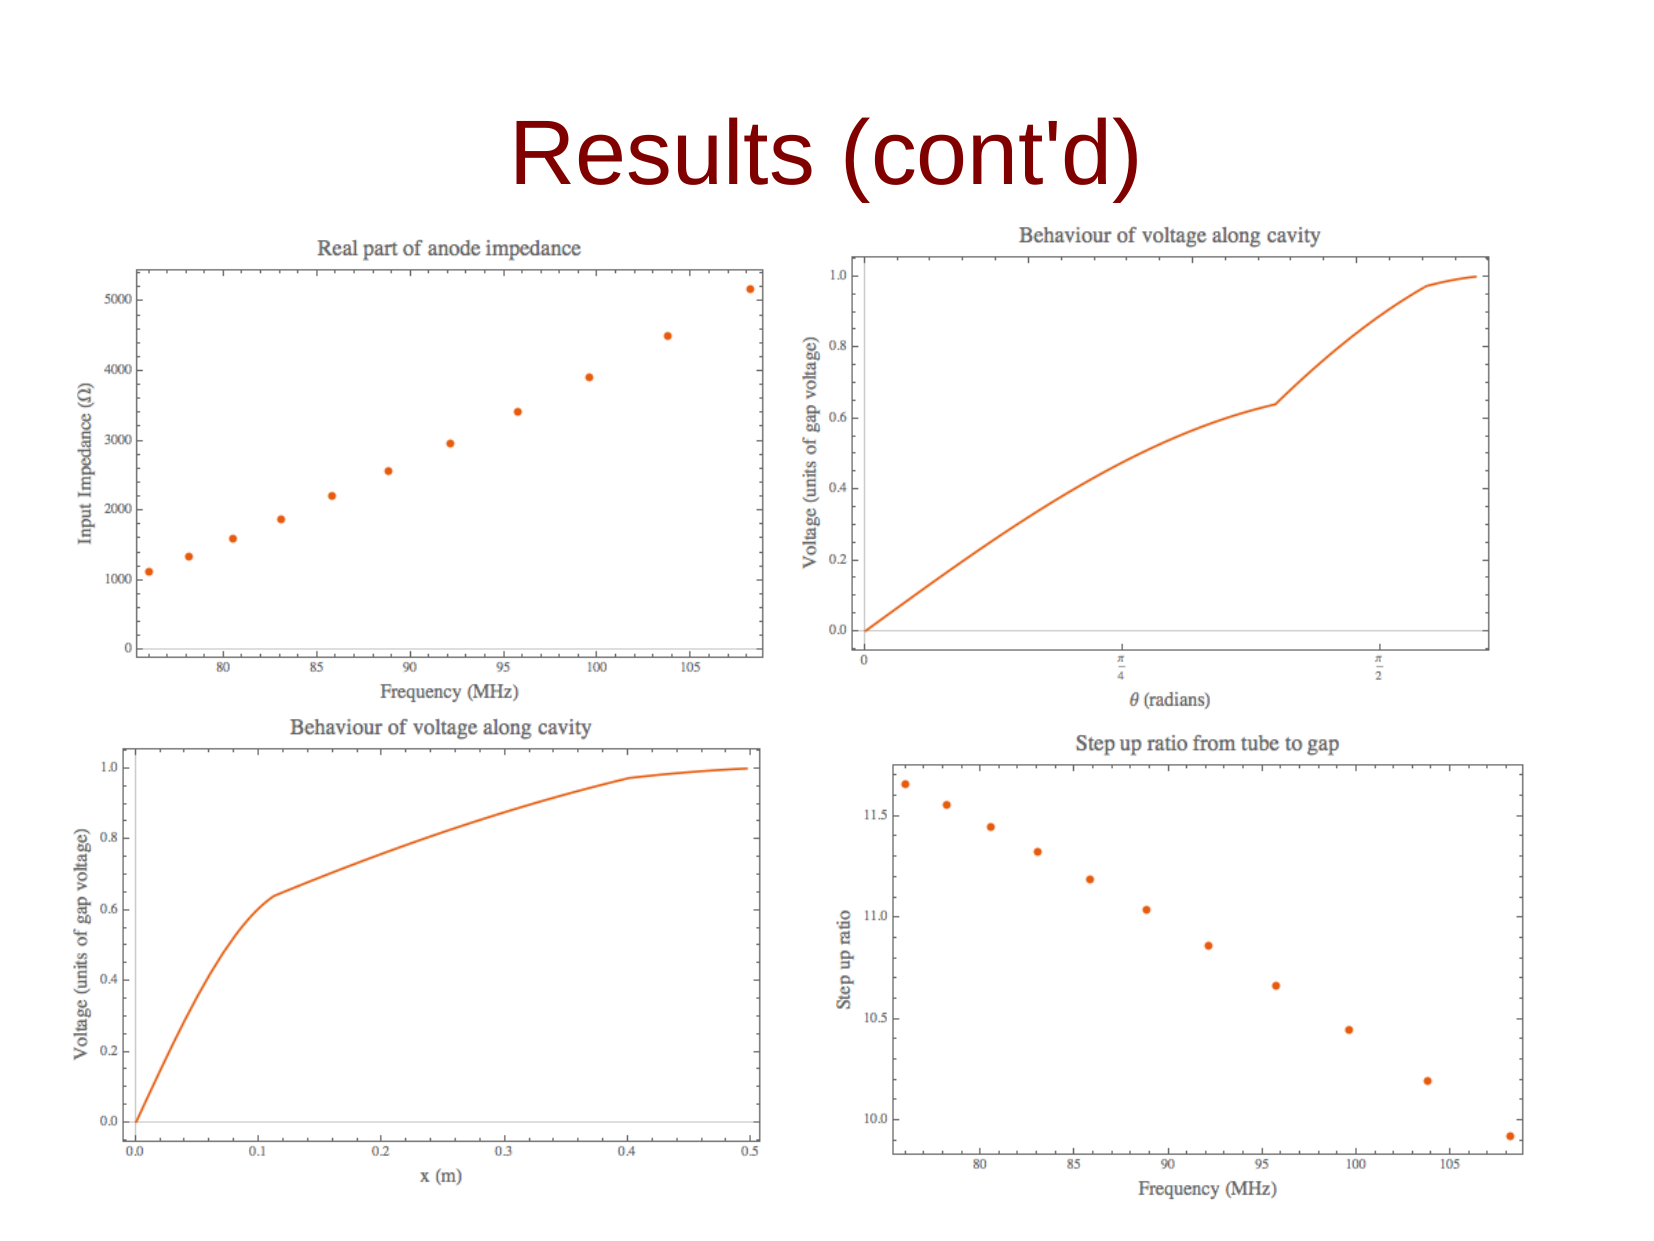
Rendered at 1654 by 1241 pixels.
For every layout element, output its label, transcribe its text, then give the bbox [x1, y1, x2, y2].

picture [836, 734, 1525, 1202]
picture [802, 226, 1491, 713]
title Results (cont'd) [82, 49, 1571, 257]
picture [73, 718, 762, 1189]
picture [77, 239, 766, 706]
